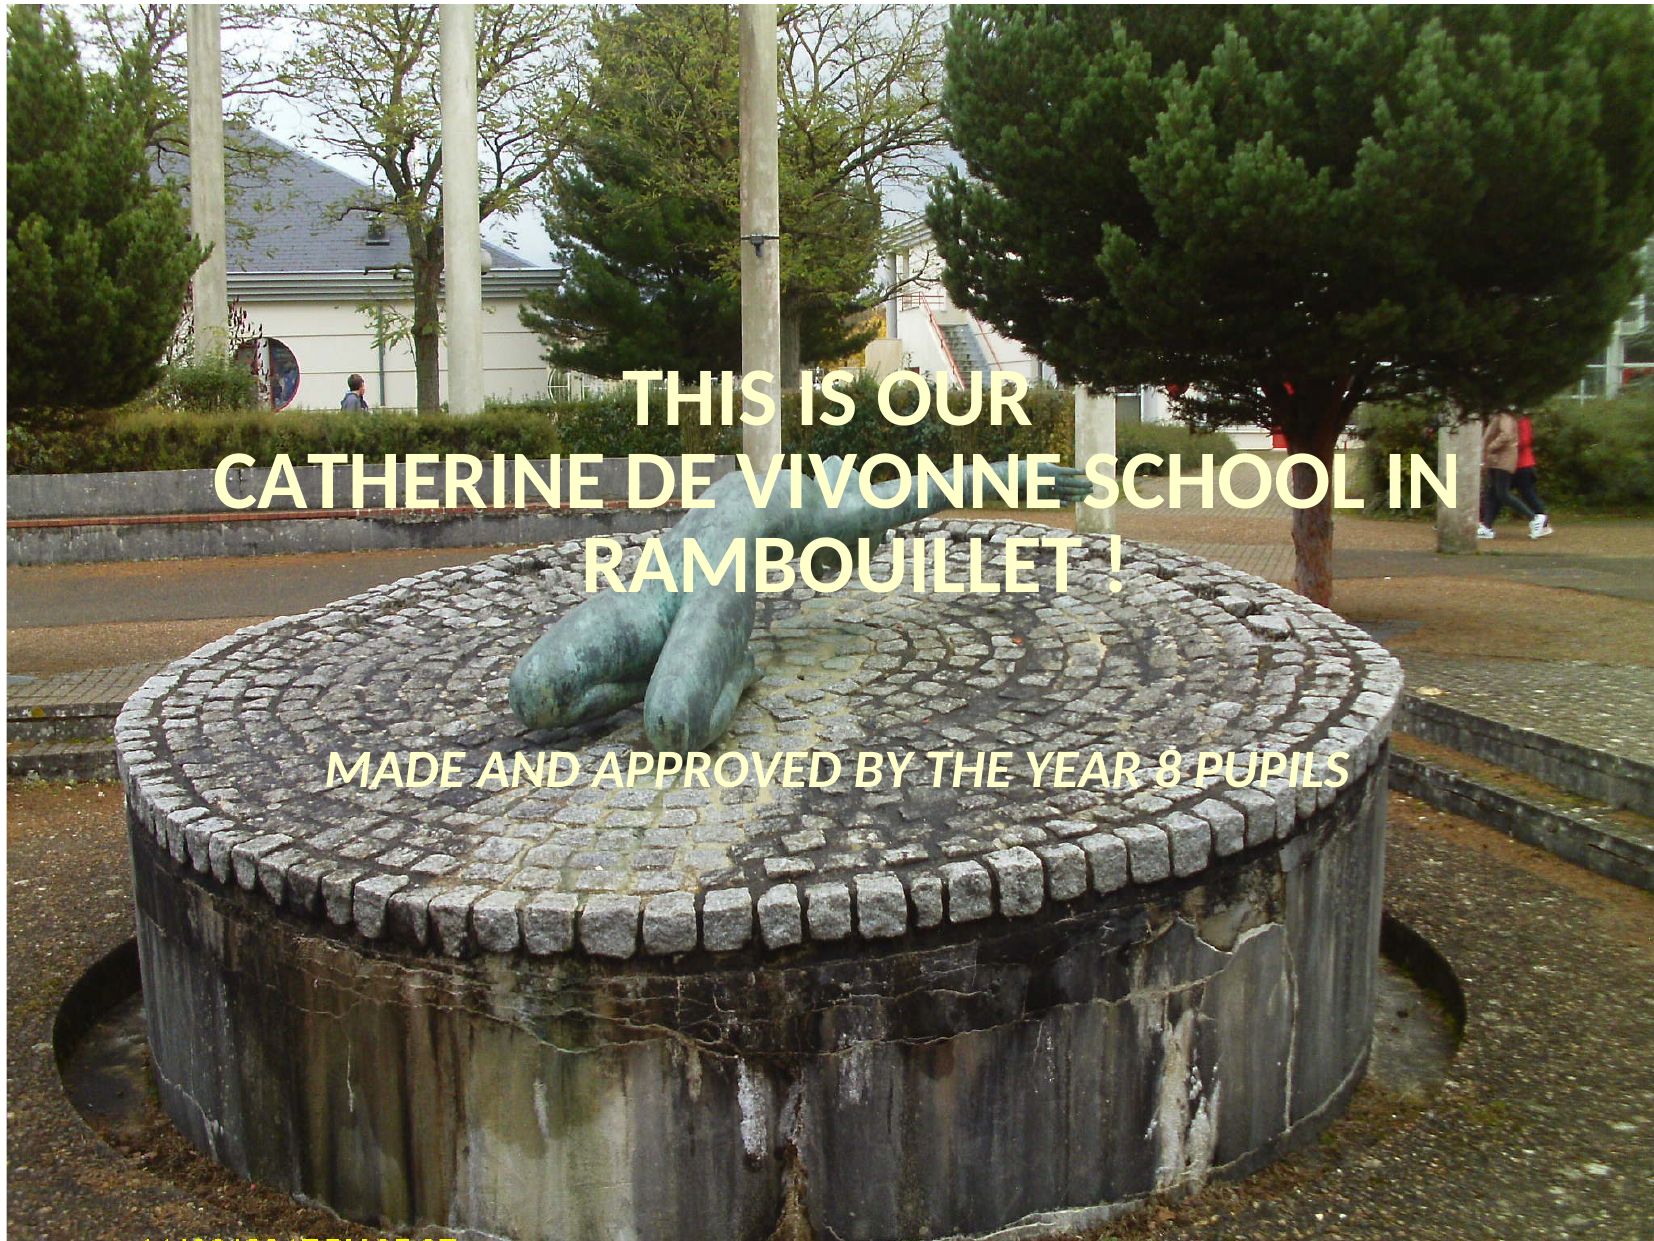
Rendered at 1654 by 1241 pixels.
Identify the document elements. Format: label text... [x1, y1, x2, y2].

subtitle THIS IS OUR CATHERINE DE VIVONNE SCHOOL IN RAMBOUILLET ! MADE AND APPROVED BY THE YEAR 8 PUPILS [118, 177, 1558, 988]
picture [6, 4, 1654, 1241]
